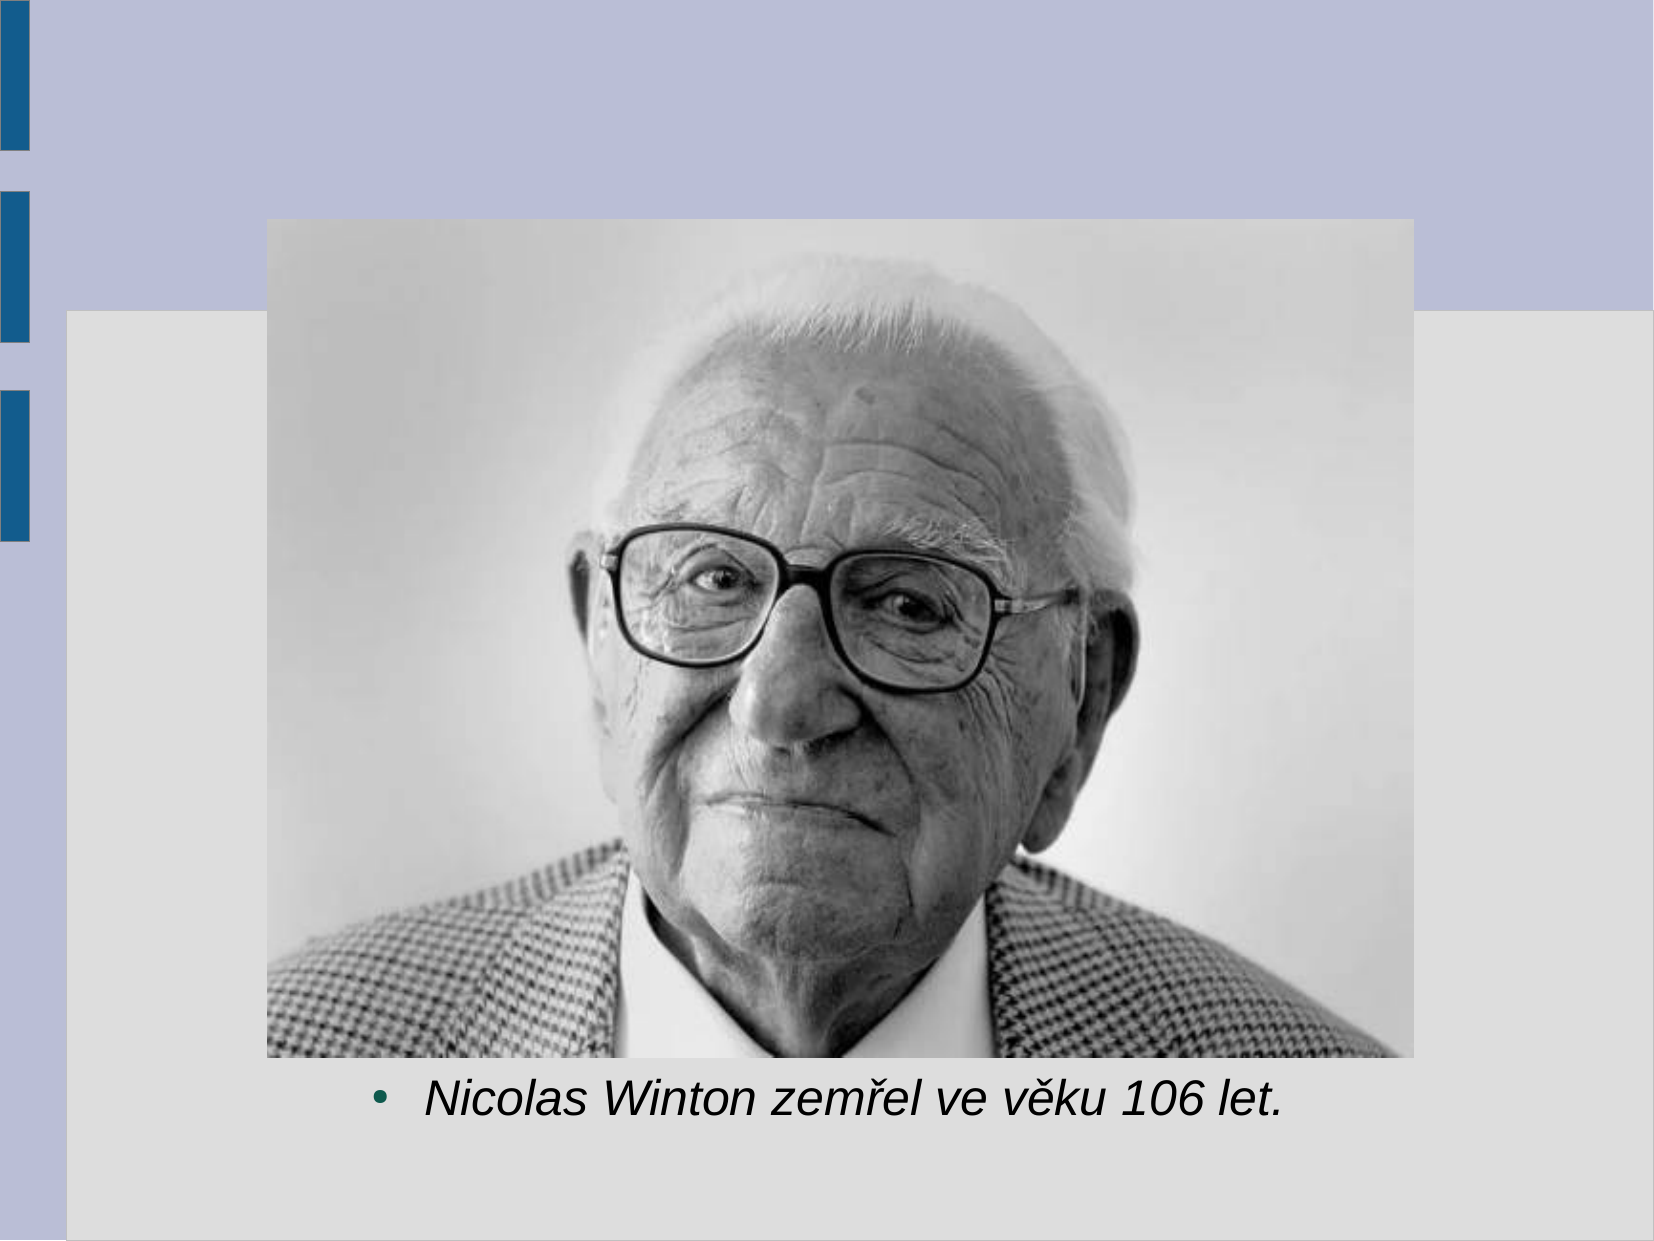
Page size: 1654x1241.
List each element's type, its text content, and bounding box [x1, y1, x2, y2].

picture [267, 219, 1414, 1059]
list Nicolas Winton zemřel ve věku 106 let. [82, 290, 1571, 1124]
